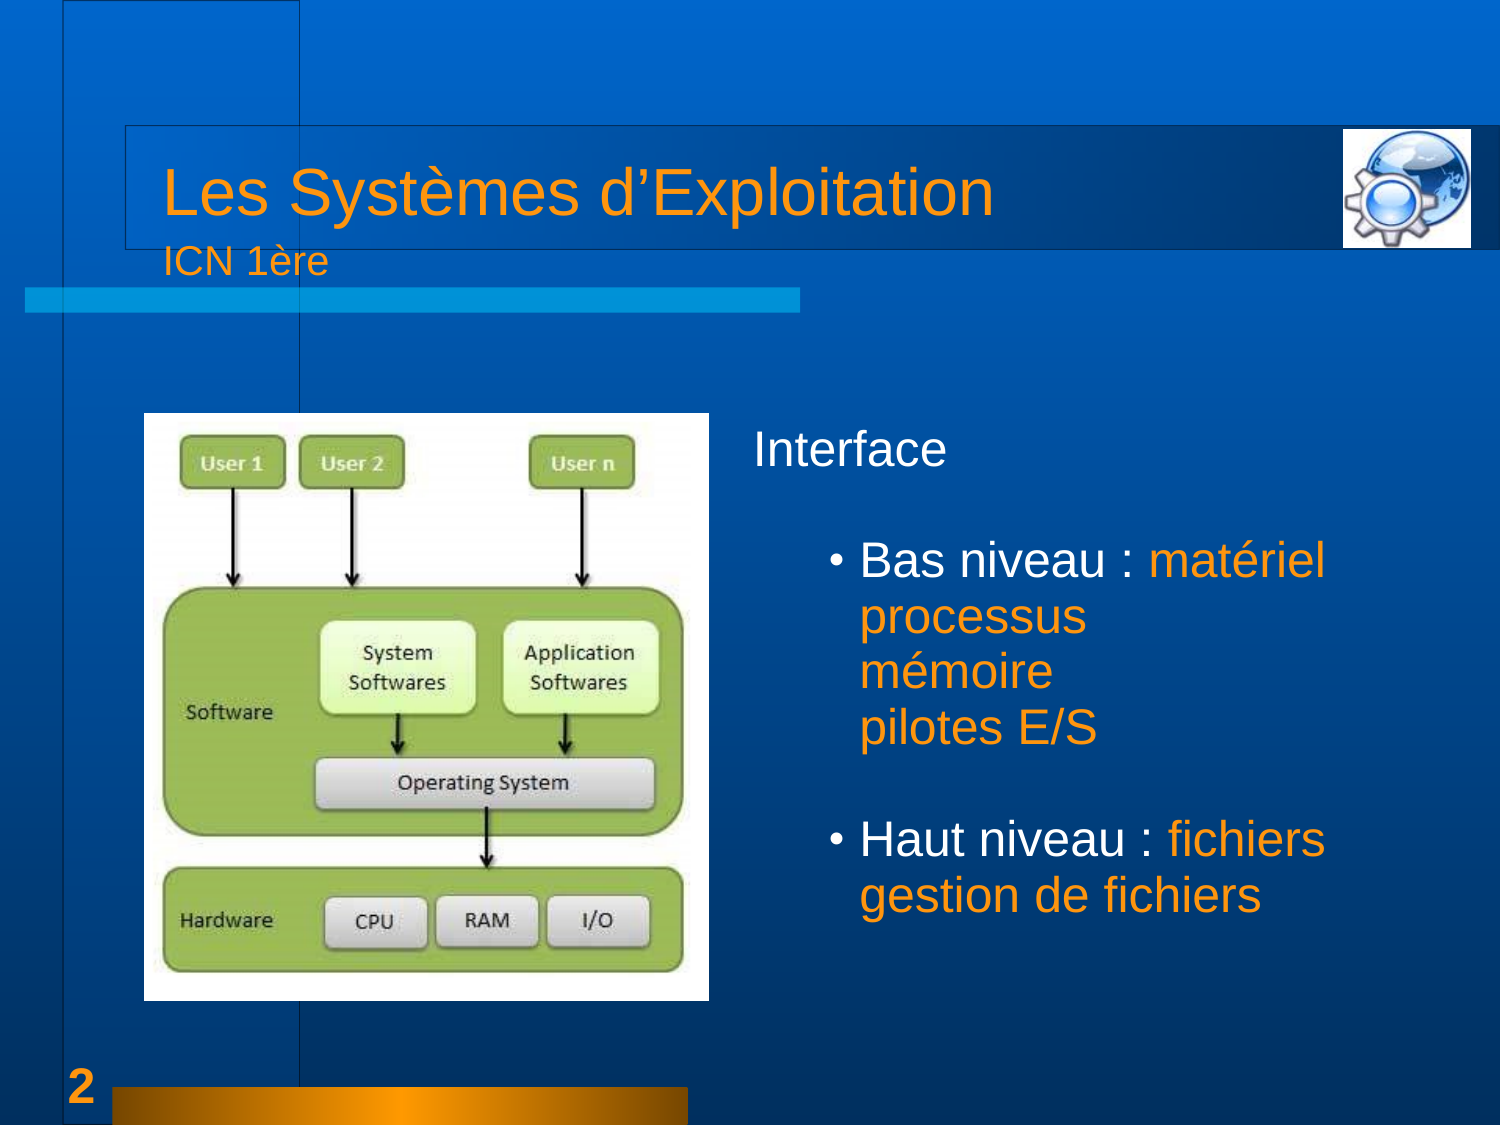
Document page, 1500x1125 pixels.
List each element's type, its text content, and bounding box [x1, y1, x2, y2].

picture [144, 413, 709, 1001]
picture [1343, 129, 1471, 248]
text_box Interface Bas niveau : matériel processus mémoire pilotes E/S Haut niveau : fichiers gestion de fichiers [738, 413, 1388, 1042]
